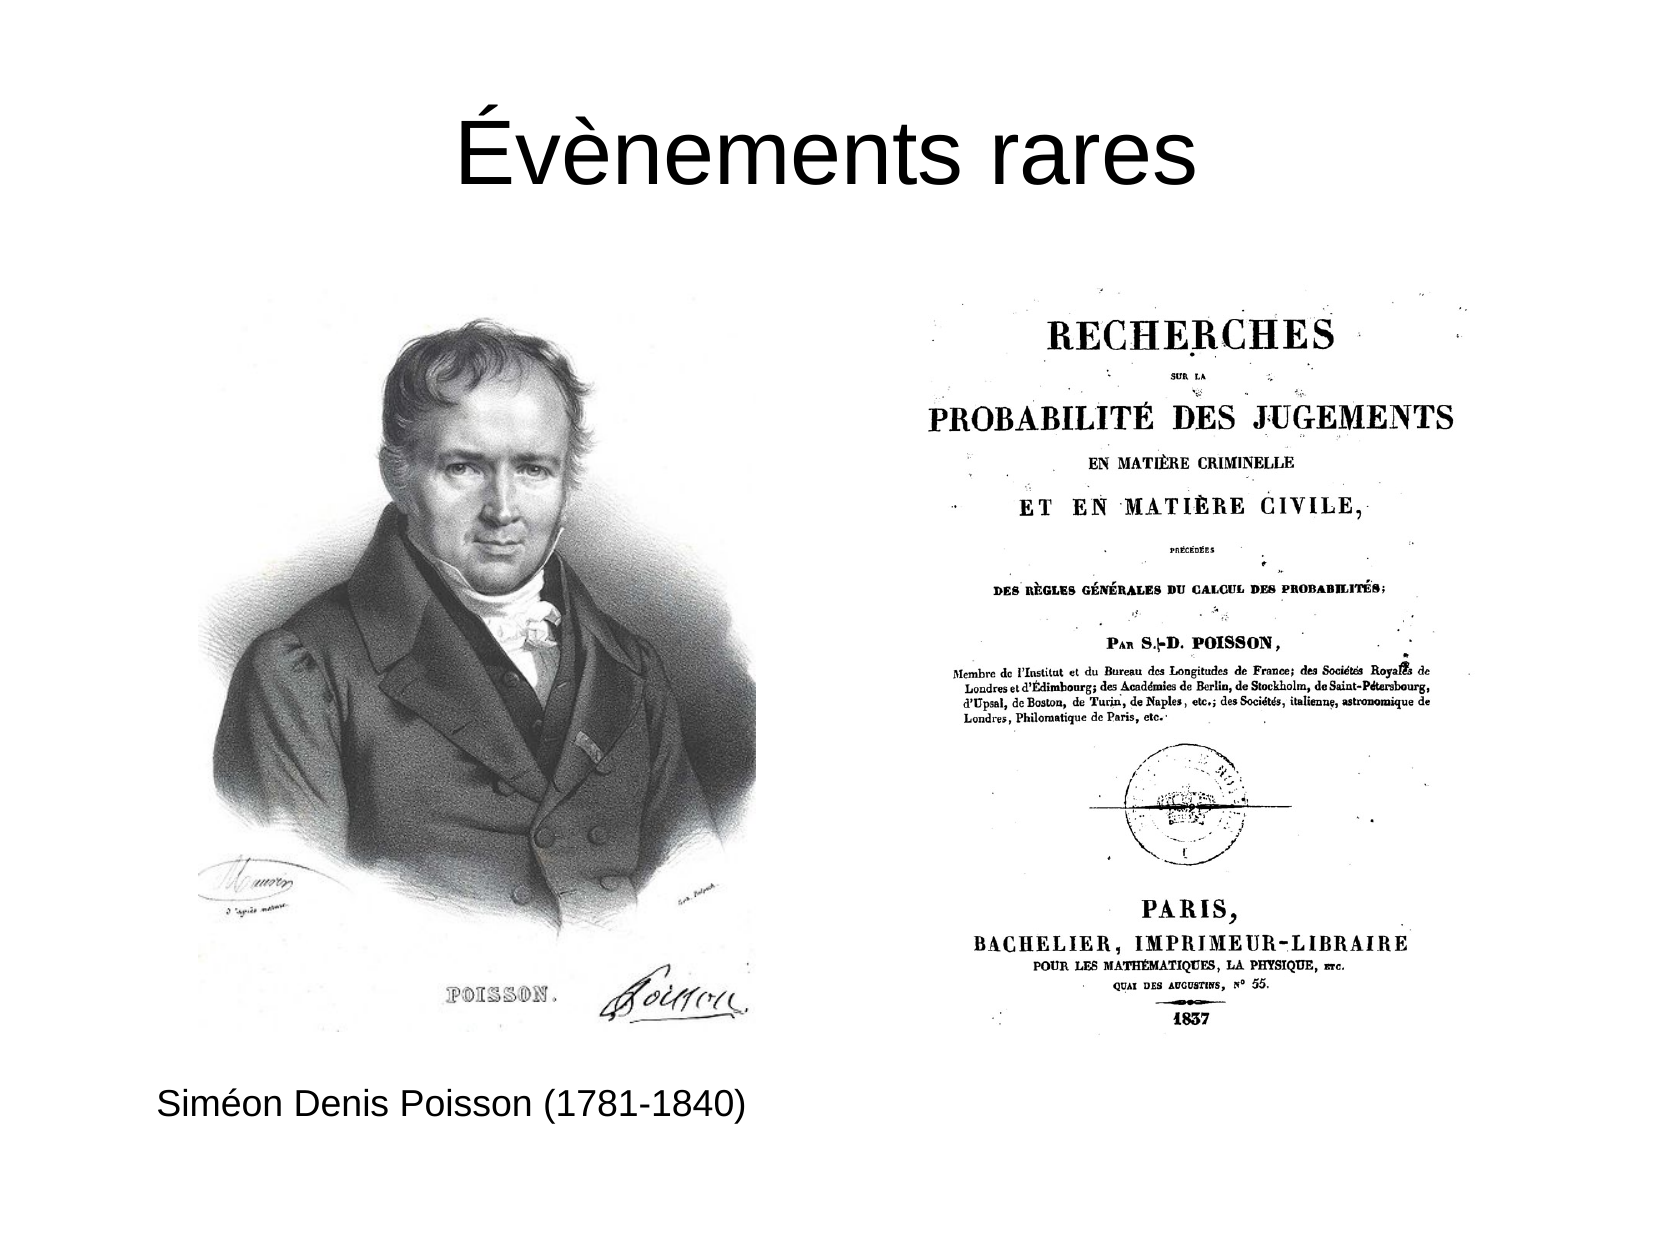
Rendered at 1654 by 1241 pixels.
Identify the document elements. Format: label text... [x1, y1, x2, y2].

text_box Siméon Denis Poisson (1781-1840) [141, 1074, 762, 1132]
picture [885, 241, 1499, 1111]
title Évènements rares [82, 49, 1571, 257]
picture [198, 284, 756, 1032]
